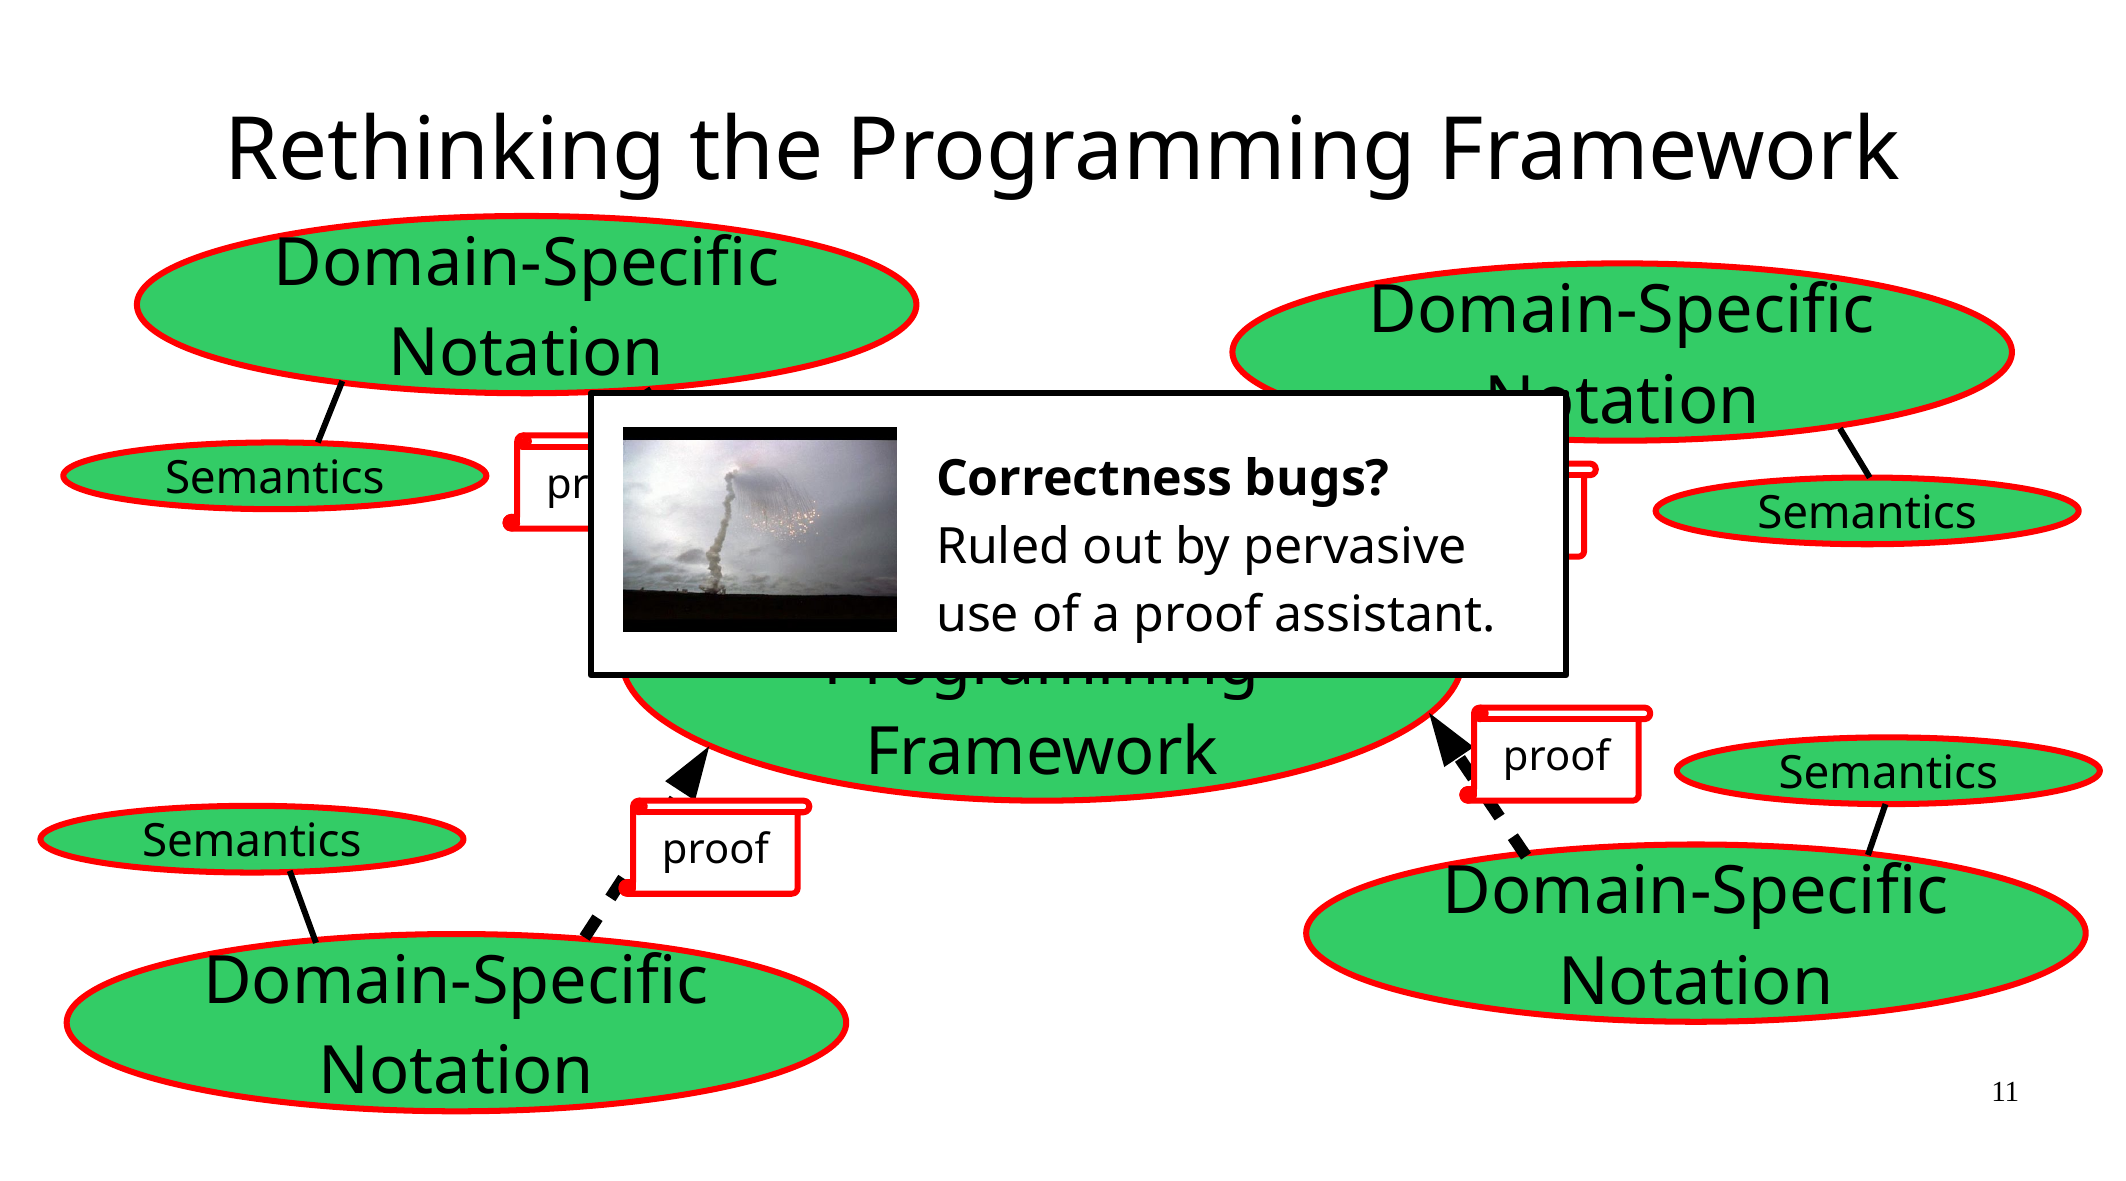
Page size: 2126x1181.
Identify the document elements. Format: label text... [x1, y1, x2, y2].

text_box Domain-Specific Notation [136, 215, 917, 394]
text_box Semantics [1676, 737, 2100, 805]
text_box proof [526, 435, 590, 447]
text_box Semantics [40, 805, 464, 873]
text_box proof [1567, 463, 1596, 475]
text_box Domain-Specific Notation [66, 934, 847, 1112]
text_box Domain-Specific Notation [1306, 844, 2086, 1022]
text_box Common Logic & Programming Framework [624, 676, 1460, 801]
title Rethinking the Programming Framework [106, 47, 2020, 245]
text_box proof [1482, 707, 1651, 720]
text_box proof [641, 800, 810, 813]
text_box [590, 393, 1567, 676]
picture [623, 427, 897, 633]
text_box Semantics [63, 442, 487, 510]
text_box Semantics [1655, 477, 2079, 545]
text_box proof [630, 800, 798, 894]
text_box proof [512, 435, 590, 529]
text_box proof [1567, 476, 1585, 557]
text_box Domain-Specific Notation [1232, 263, 2012, 441]
text_box Correctness bugs? Ruled out by pervasive use of a proof assistant. [921, 434, 1559, 625]
text_box proof [1471, 707, 1639, 801]
